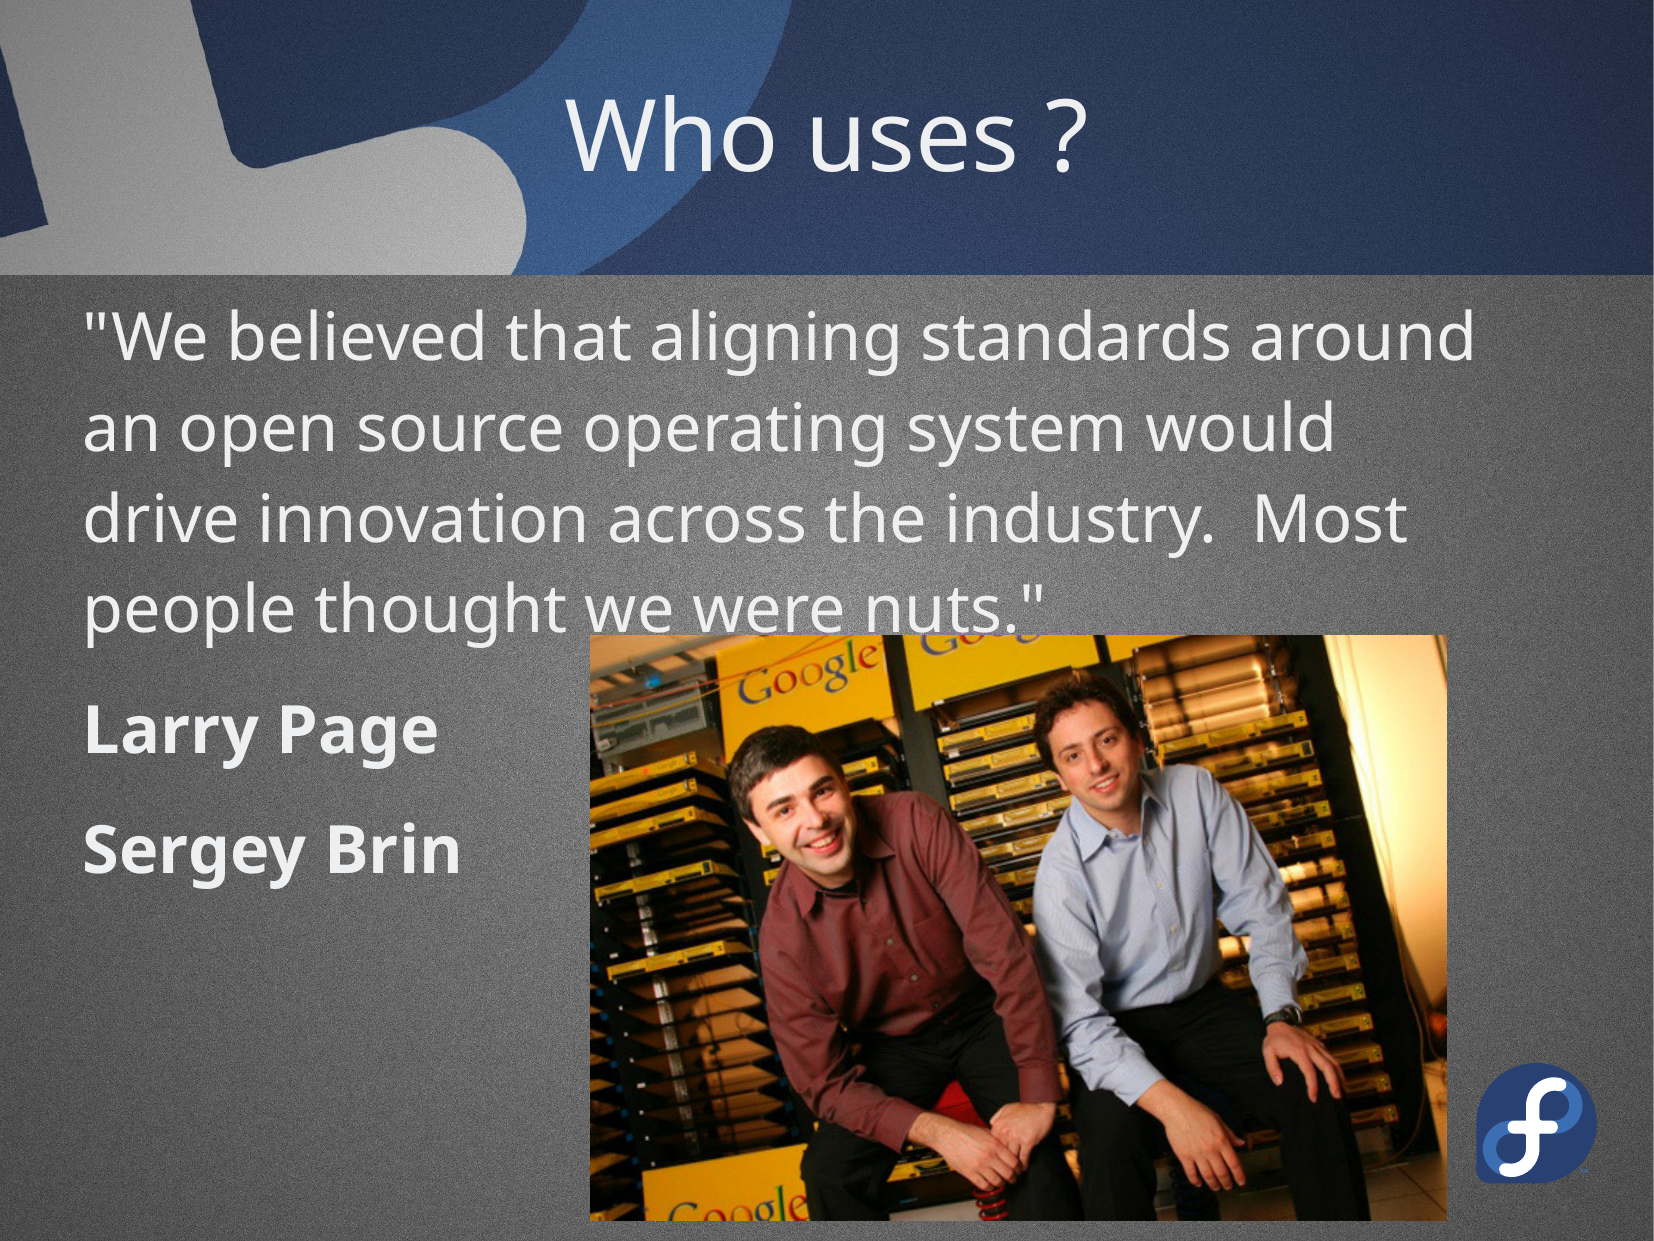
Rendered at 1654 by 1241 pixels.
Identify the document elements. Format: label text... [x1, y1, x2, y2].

title Who uses ? [88, 29, 1565, 237]
picture [0, 0, 1654, 1241]
picture [590, 635, 1447, 1221]
list "We believed that aligning standards around an open source operating system would drive innovation across the industry. Most people thought we were nuts." Larry Page Sergey Brin [11, 289, 1489, 1241]
